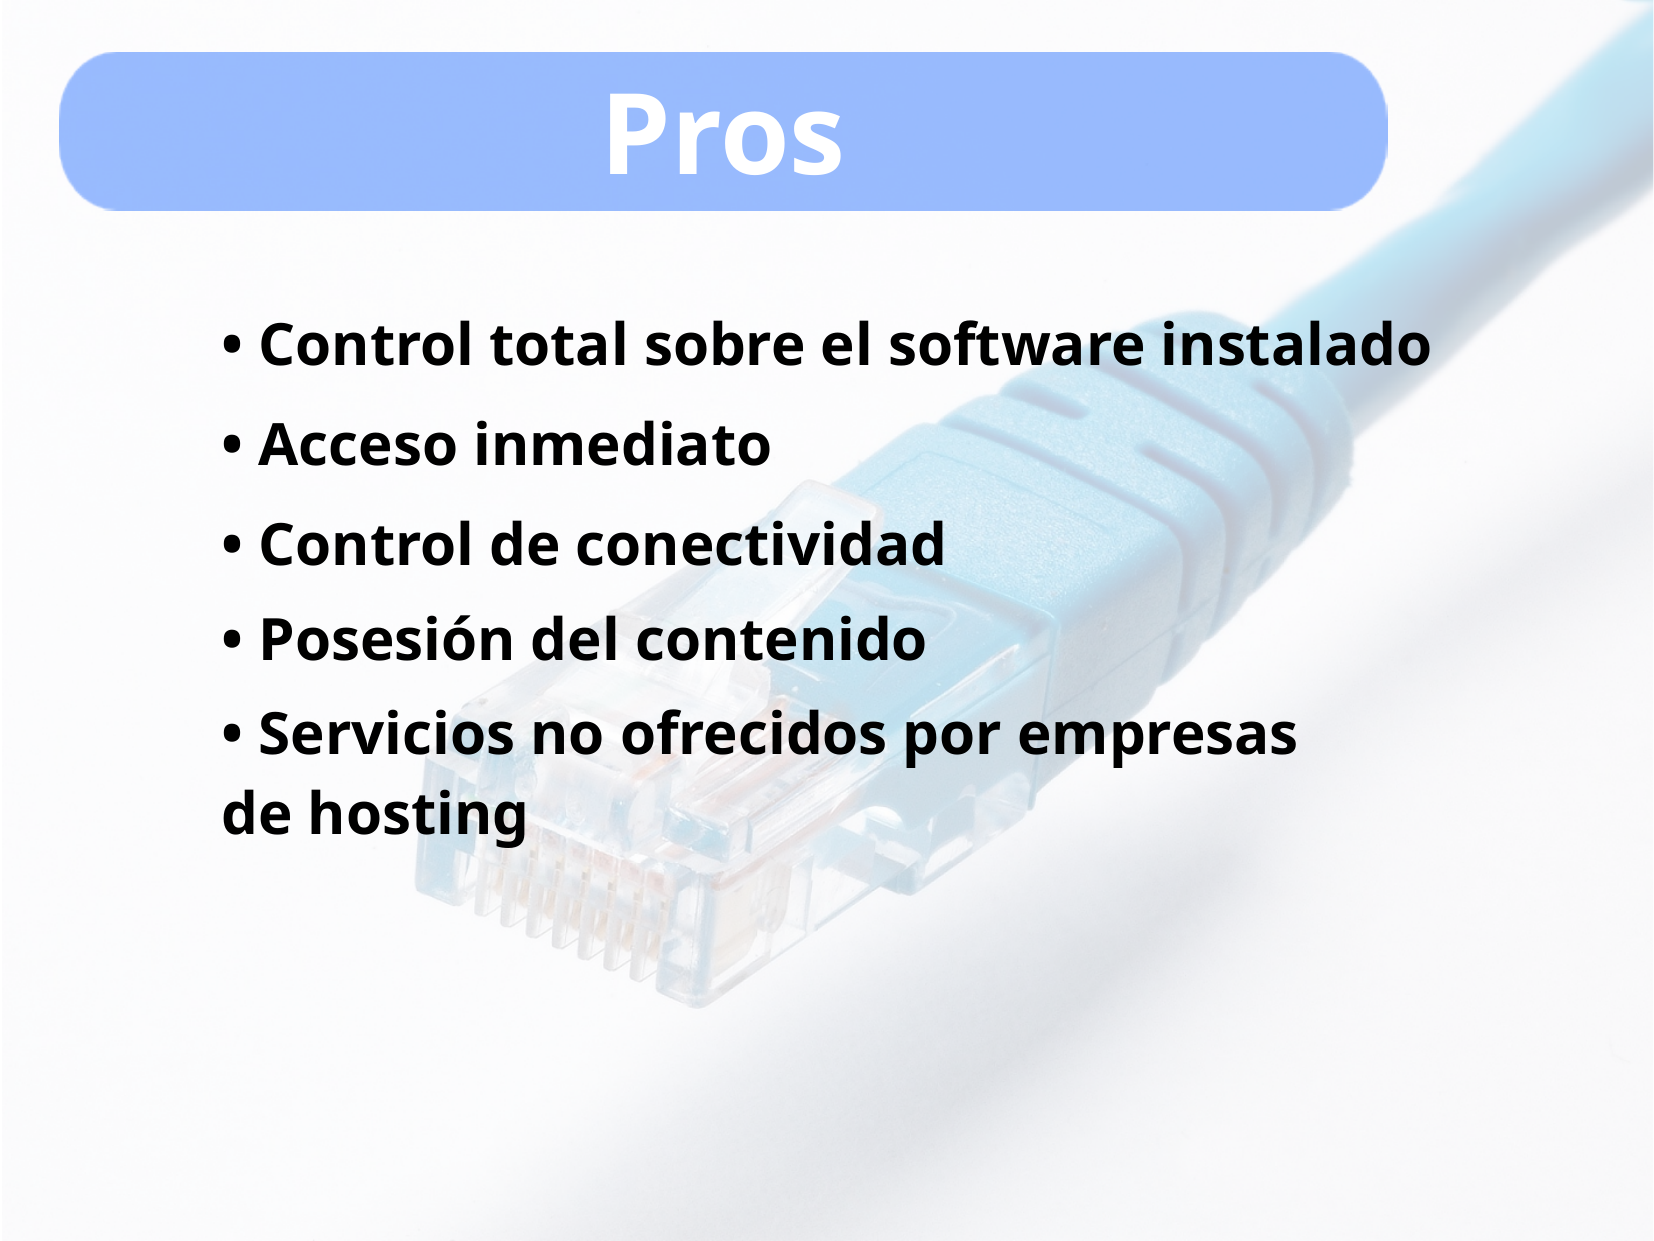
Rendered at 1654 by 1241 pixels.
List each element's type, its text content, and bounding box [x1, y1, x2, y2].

text_box • Acceso inmediato [206, 395, 827, 488]
text_box • Control de conectividad [206, 496, 1241, 588]
text_box • Posesión del contenido [206, 590, 1004, 683]
text_box • Control total sobre el software instalado [206, 295, 1625, 388]
picture [2, 0, 1654, 1241]
text_box • Servicios no ofrecidos por empresas de hosting [206, 685, 1418, 855]
